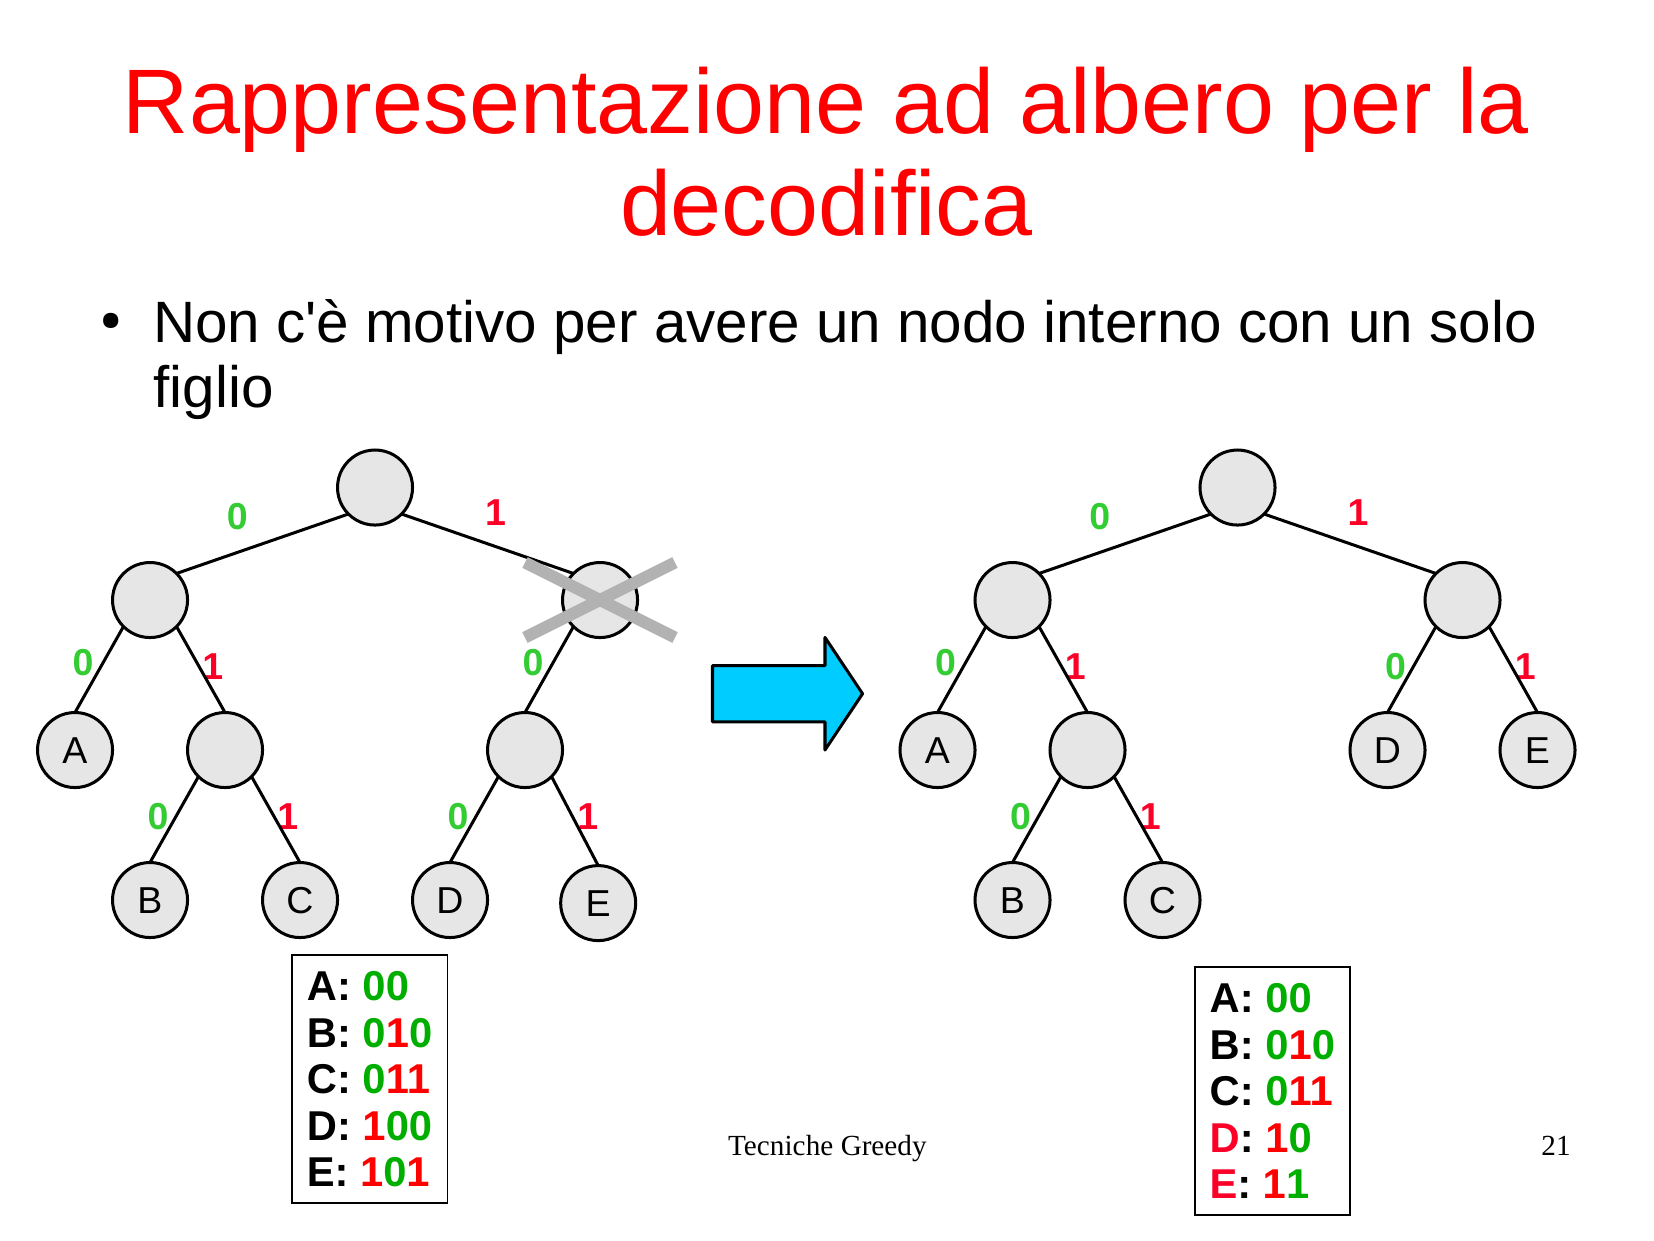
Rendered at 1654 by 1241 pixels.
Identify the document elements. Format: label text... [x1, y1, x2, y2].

text_box A [900, 712, 976, 788]
text_box 1 [1049, 650, 1075, 695]
text_box 0 [539, 658, 559, 692]
text_box 1 [262, 800, 287, 845]
text_box 1 [1332, 484, 1384, 542]
text_box 0 [163, 808, 184, 845]
text_box [187, 712, 263, 788]
text_box E [560, 865, 636, 941]
text_box 1 [262, 787, 313, 845]
text_box 0 [1400, 658, 1421, 695]
text_box D [412, 862, 488, 938]
text_box A [37, 712, 113, 788]
text_box A: 00 B: 010 C: 011 D: 100 E: 101 [292, 955, 448, 1204]
text_box 1 [187, 637, 238, 695]
text_box 0 [1025, 808, 1046, 845]
text_box [712, 637, 863, 751]
text_box [1200, 450, 1276, 526]
text_box 1 [470, 484, 521, 542]
text_box 1 [1124, 787, 1176, 845]
text_box 0 [89, 658, 109, 692]
text_box C [262, 862, 338, 938]
text_box [616, 589, 638, 611]
text_box [570, 608, 630, 638]
text_box 0 [432, 787, 484, 845]
text_box A: 00 B: 010 C: 011 D: 10 E: 11 [1194, 967, 1351, 1216]
text_box 0 [212, 487, 263, 545]
text_box 0 [952, 658, 971, 692]
text_box 0 [57, 634, 109, 692]
text_box [1425, 562, 1501, 638]
text_box 1 [1499, 637, 1551, 695]
text_box E [1500, 712, 1576, 788]
text_box [337, 450, 413, 526]
text_box 1 [1124, 800, 1150, 845]
text_box [1050, 712, 1126, 788]
text_box 1 [562, 802, 585, 845]
text_box D [1350, 712, 1426, 788]
title Rappresentazione ad albero per la decodifica [82, 49, 1571, 257]
text_box [975, 562, 1051, 638]
text_box 0 [1370, 637, 1421, 695]
text_box 0 [132, 787, 184, 845]
text_box [487, 712, 563, 788]
list Non c'è motivo per avere un nodo interno con un solo figlio [82, 290, 1571, 1109]
text_box 0 [995, 787, 1046, 845]
text_box 0 [920, 634, 971, 692]
text_box [562, 589, 584, 611]
text_box 0 [507, 634, 559, 692]
text_box 0 [1074, 487, 1126, 545]
text_box [112, 562, 188, 638]
text_box B [112, 862, 188, 938]
text_box 1 [187, 650, 212, 695]
text_box [570, 562, 630, 592]
text_box 1 [1049, 637, 1101, 695]
text_box 0 [463, 808, 484, 845]
text_box C [1125, 862, 1201, 938]
text_box 1 [1499, 650, 1525, 695]
text_box B [975, 862, 1051, 938]
text_box 1 [562, 787, 613, 845]
